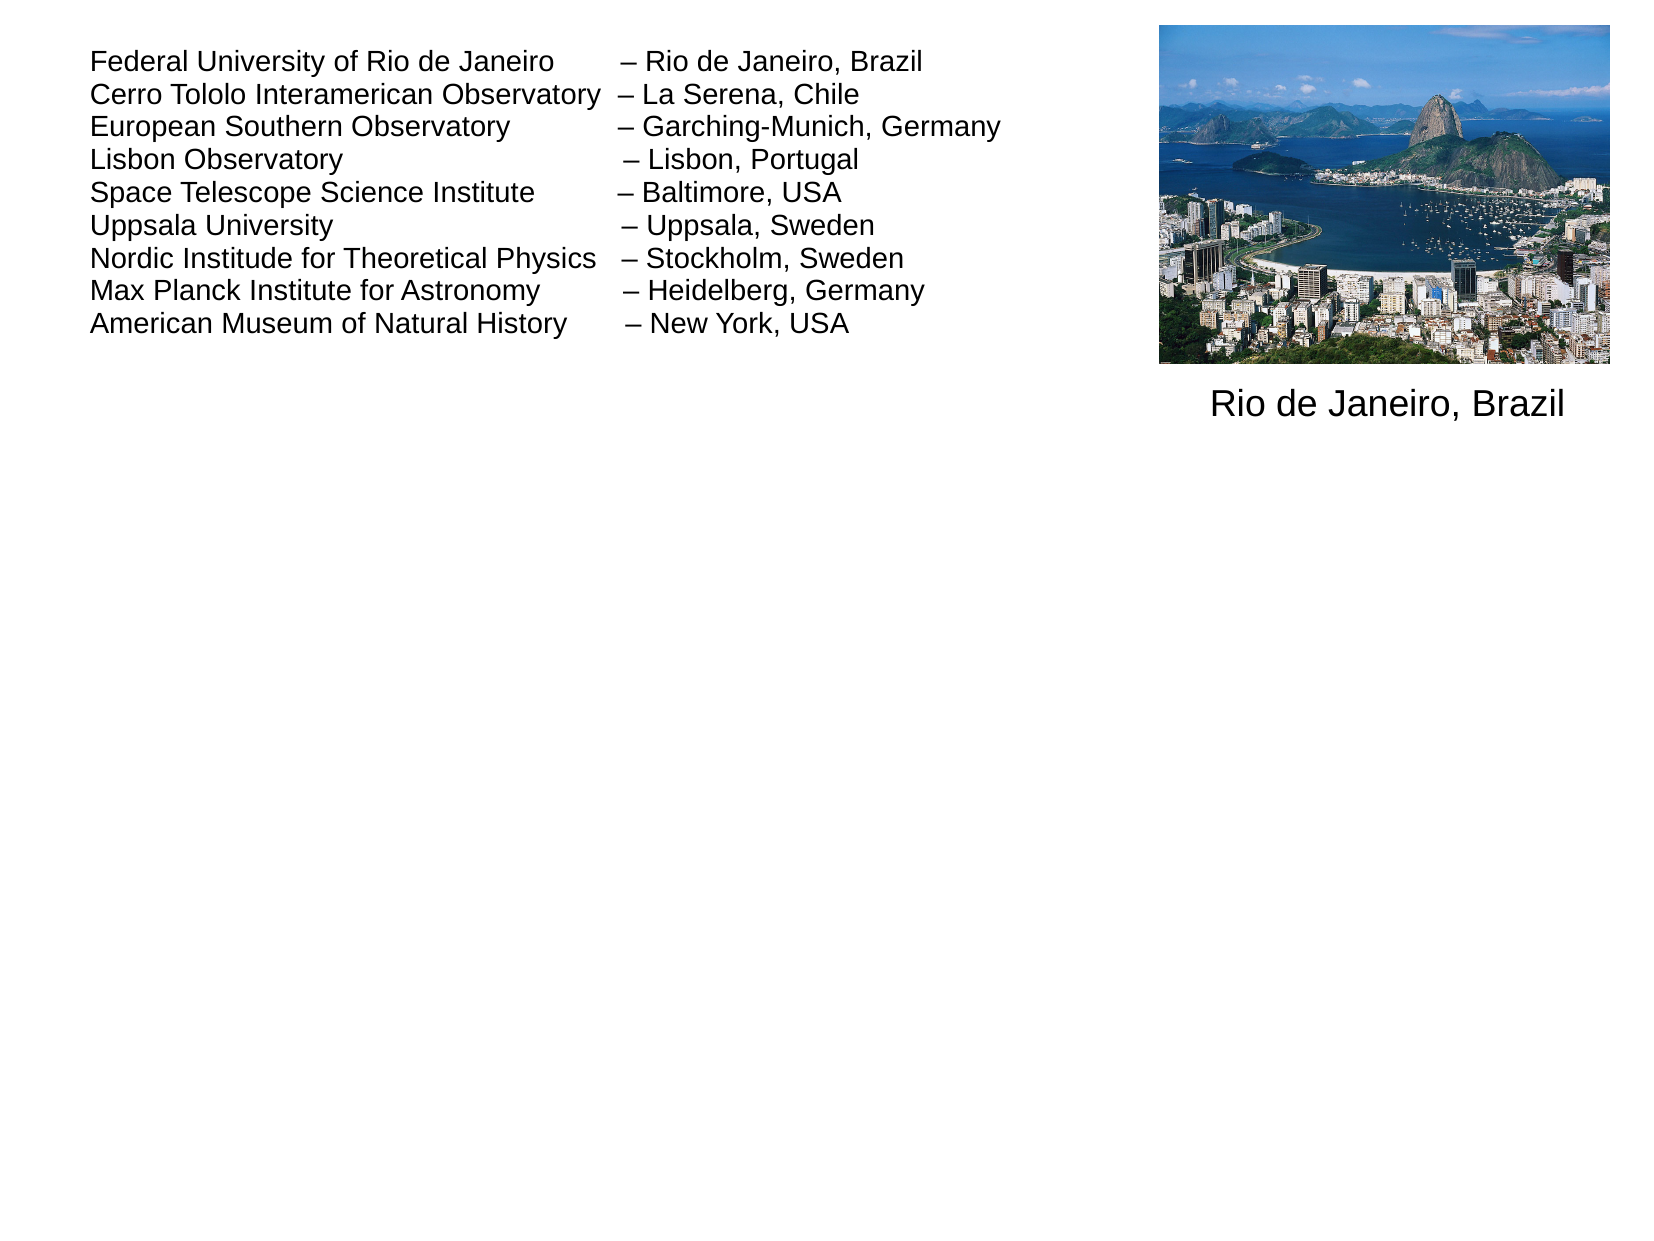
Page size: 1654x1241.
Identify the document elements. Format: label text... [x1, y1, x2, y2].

text_box Federal University of Rio de Janeiro – Rio de Janeiro, Brazil Cerro Tololo Interamerican Observatory – La Serena, Chile European Southern Observatory – Garching-Munich, Germany Lisbon Observatory – Lisbon, Portugal Space Telescope Science Institute – Baltimore, USA Uppsala University – Uppsala, Sweden Nordic Institude for Theoretical Physics – Stockholm, Sweden Max Planck Institute for Astronomy – Heidelberg, Germany American Museum of Natural History – New York, USA [75, 37, 1051, 348]
picture [1159, 25, 1610, 364]
text_box Rio de Janeiro, Brazil [1162, 375, 1613, 432]
